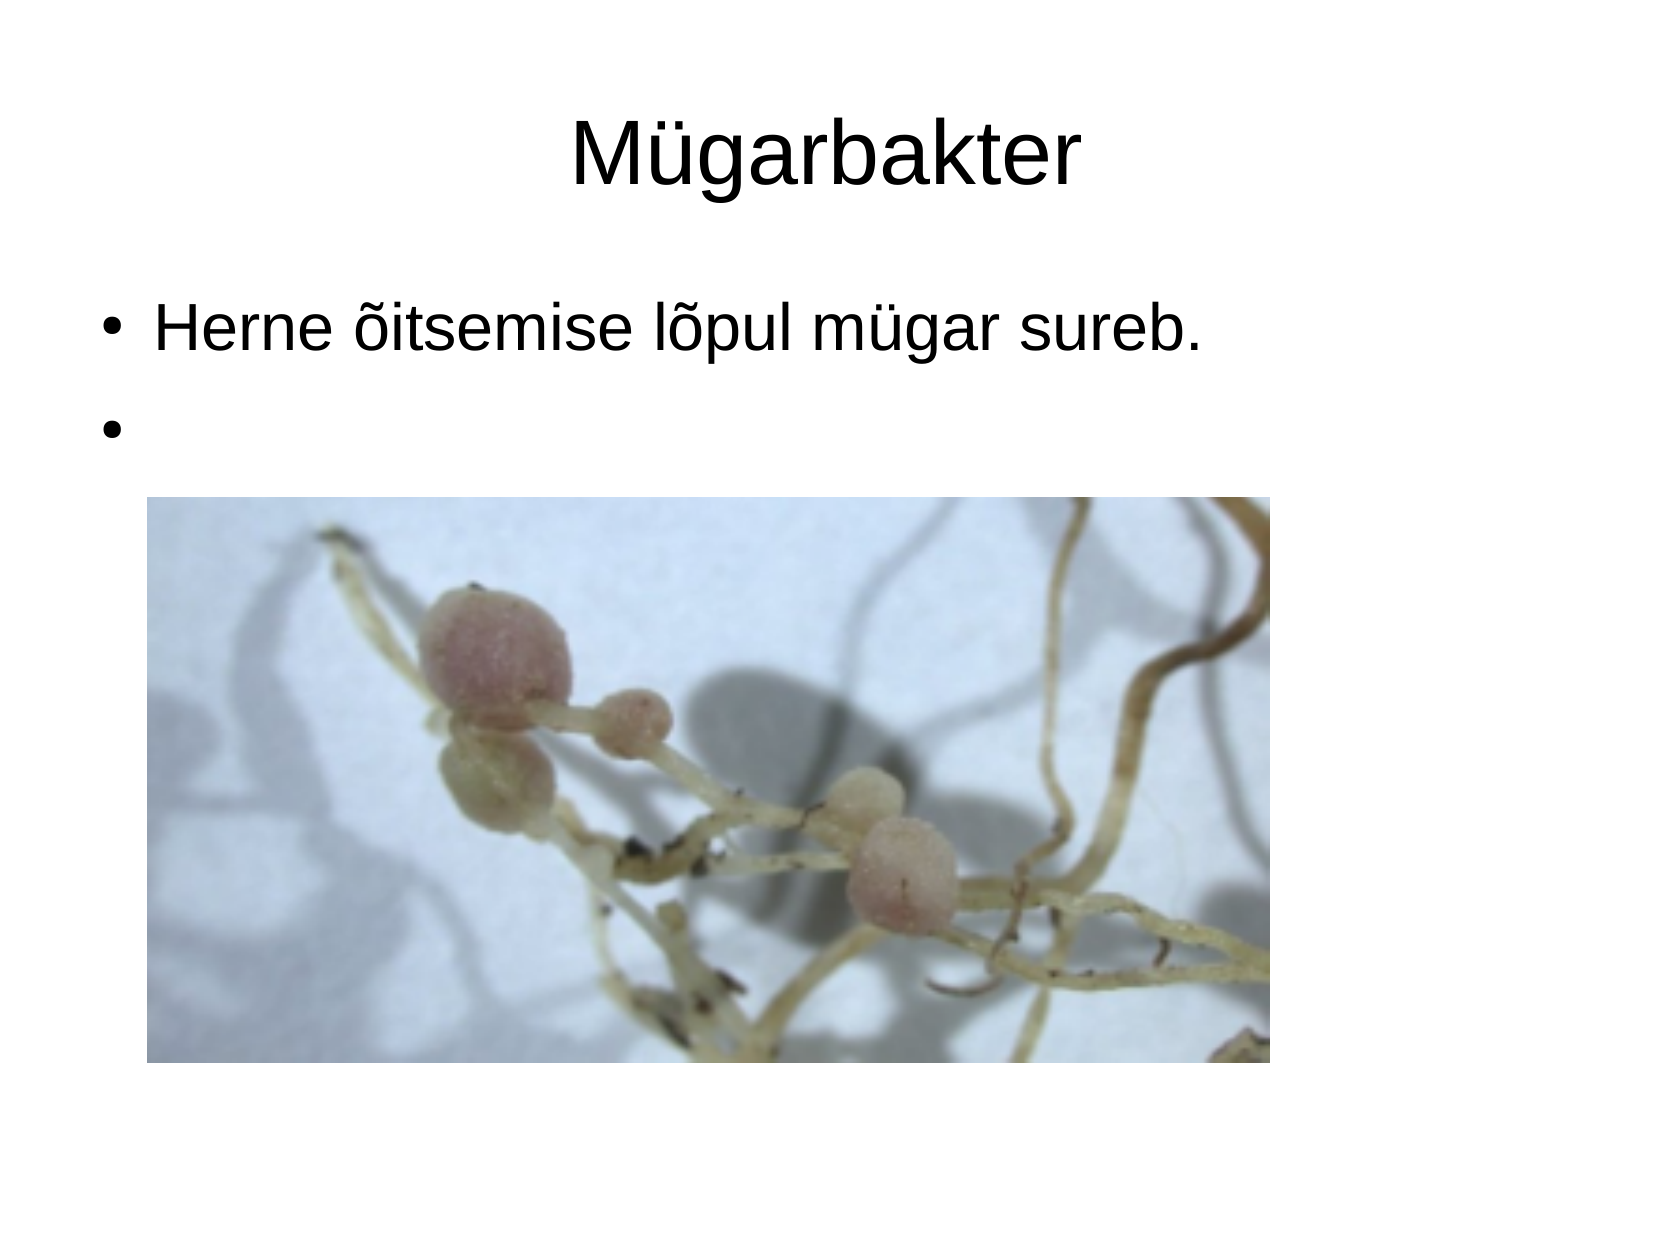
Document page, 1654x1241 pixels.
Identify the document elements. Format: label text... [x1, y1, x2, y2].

picture [147, 497, 1270, 1063]
list Herne õitsemise lõpul mügar sureb. [82, 290, 1571, 1109]
title Mügarbakter [82, 49, 1571, 257]
